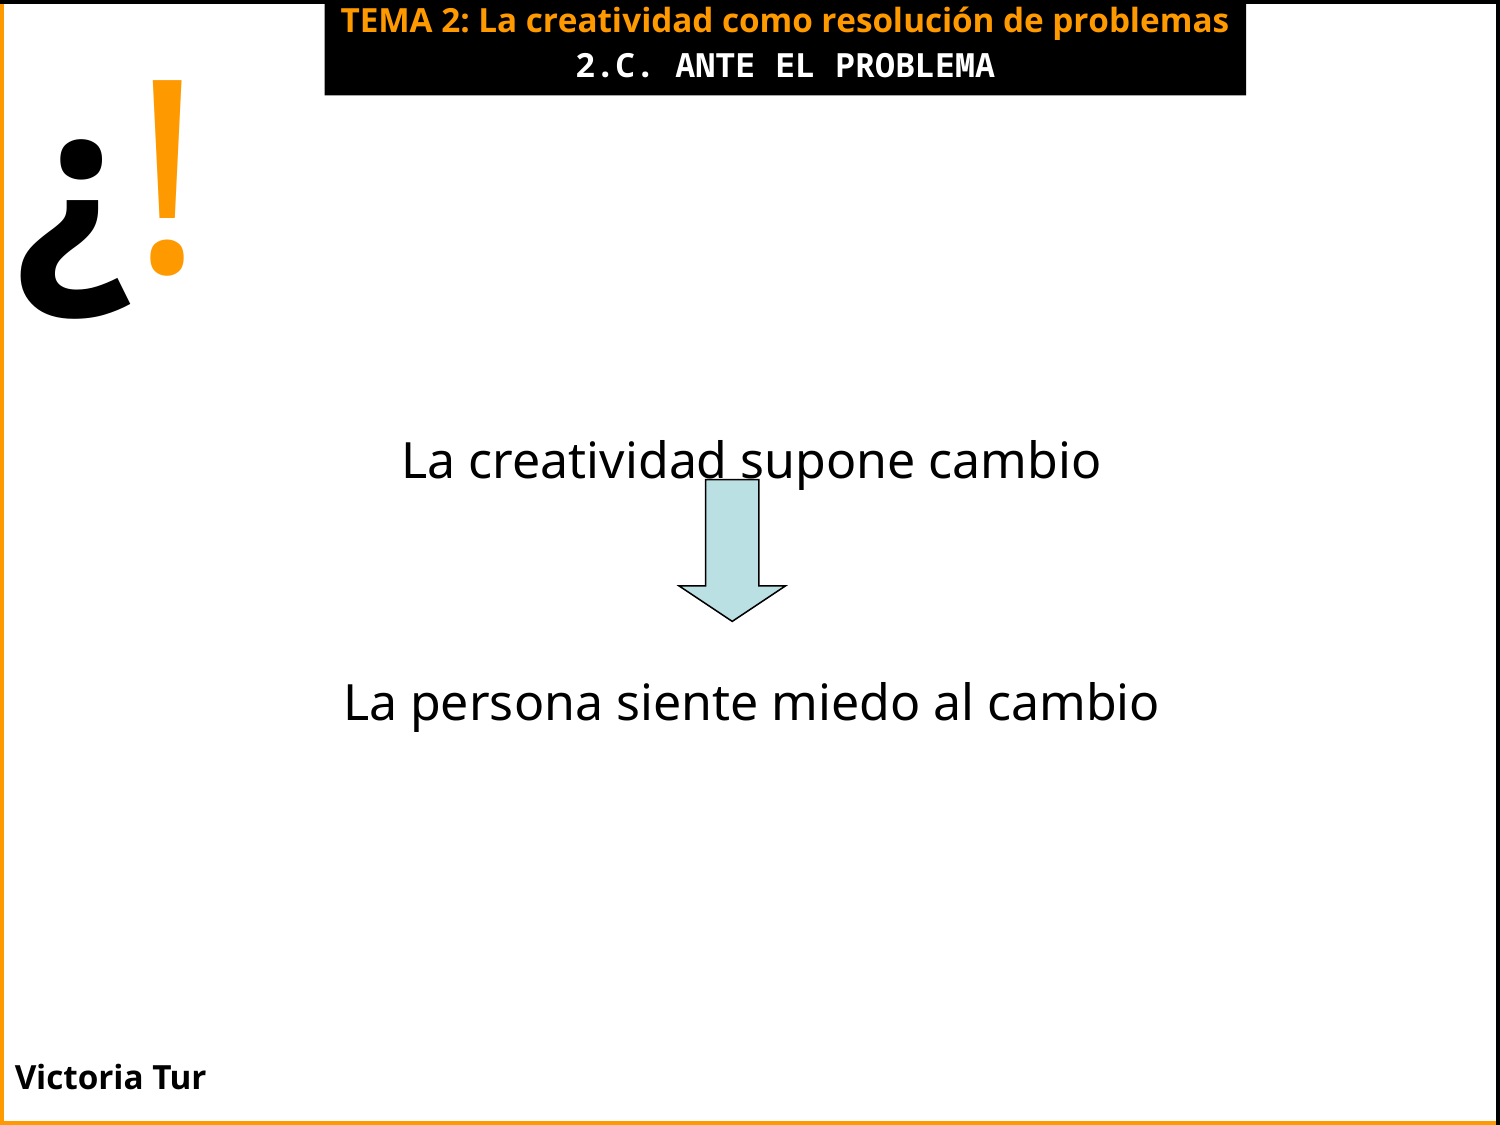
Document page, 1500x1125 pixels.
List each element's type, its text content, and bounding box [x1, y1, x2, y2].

text_box [679, 479, 786, 622]
list La creatividad supone cambio La persona siente miedo al cambio [76, 255, 1427, 998]
